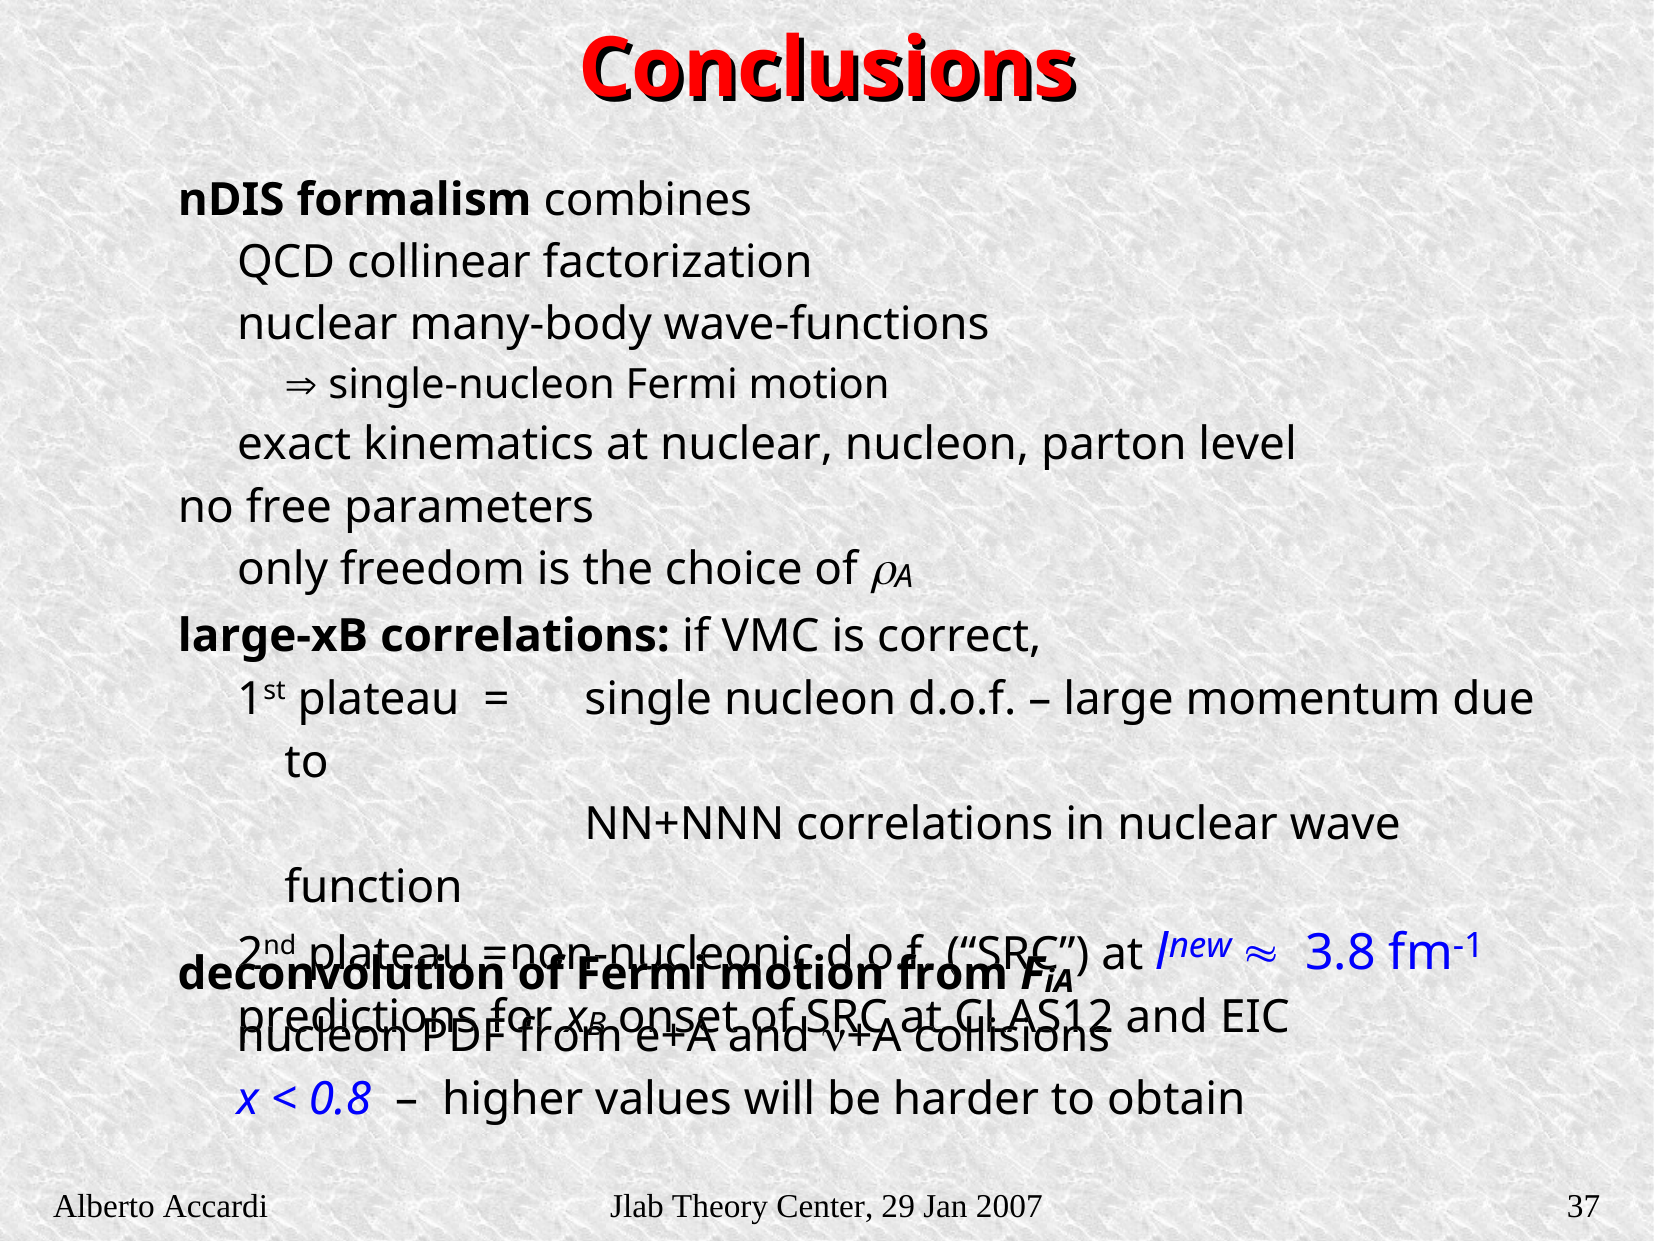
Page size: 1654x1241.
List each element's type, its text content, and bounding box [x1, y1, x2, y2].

text_box large-xB correlations: if VMC is correct, 1st plateau = single nucleon d.o.f. – large momentum due to NN+NNN correlations in nuclear wave function 2nd plateau = non-nucleonic d.o.f. (“SRC”) at lnew  3.8 fm-1 predictions for xB onset of SRC at CLAS12 and EIC [163, 595, 1576, 909]
text_box nDIS formalism combines QCD collinear factorization nuclear many-body wave-functions  single-nucleon Fermi motion exact kinematics at nuclear, nucleon, parton level no free parameters only freedom is the choice of rA [163, 158, 1621, 572]
text_box deconvolution of Fermi motion from FiA nucleon PDF from e+A and n+A collisions x < 0.8 – higher values will be harder to obtain [162, 932, 1623, 1130]
text_box Conclusions [6, 0, 1648, 155]
picture [0, 0, 1654, 1241]
